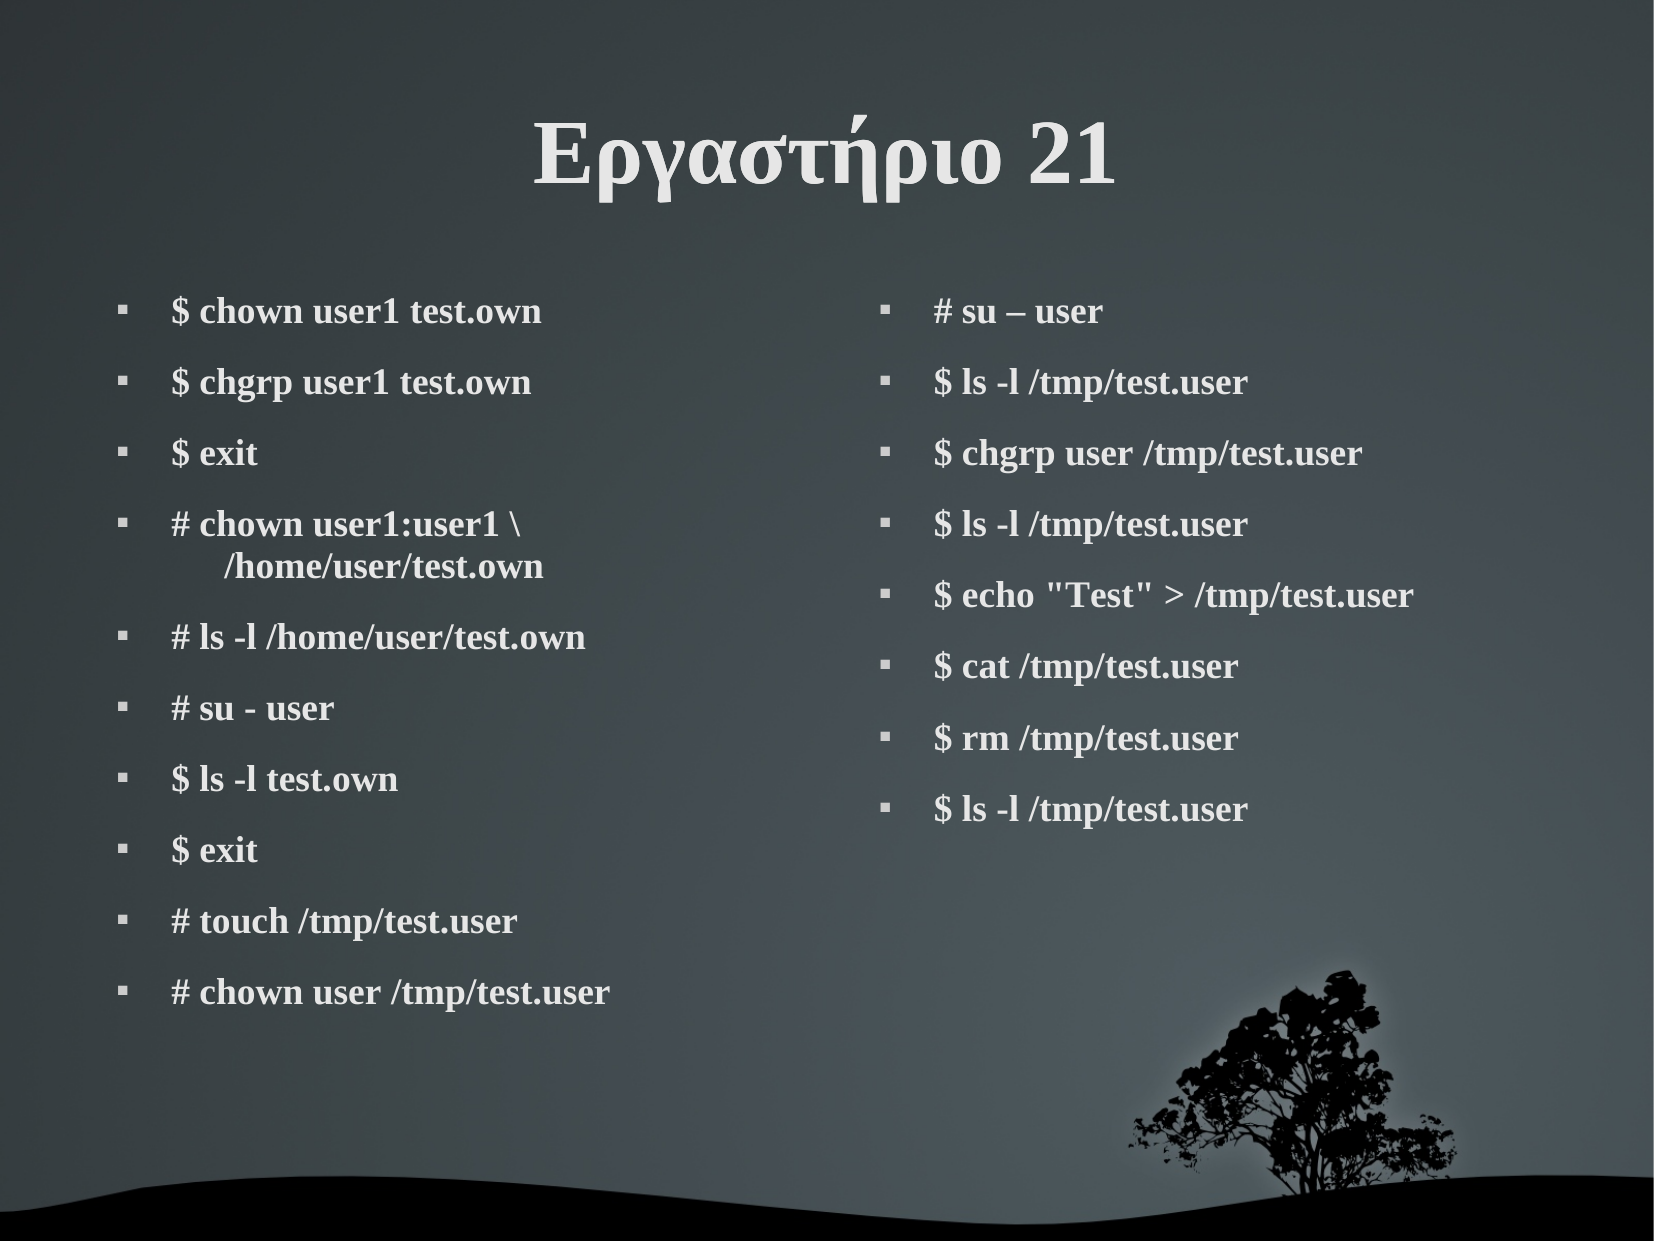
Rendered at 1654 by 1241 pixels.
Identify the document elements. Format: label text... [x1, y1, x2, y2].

list $ chown user1 test.own $ chgrp user1 test.own $ exit # chown user1:user1 \ /home/user/test.own # ls -l /home/user/test.own # su - user $ ls -l test.own $ exit # touch /tmp/test.user # chown user /tmp/test.user [82, 290, 809, 1109]
picture [0, 0, 1654, 1241]
title Εργαστήριο 21 [82, 49, 1572, 257]
list # su – user $ ls -l /tmp/test.user $ chgrp user /tmp/test.user $ ls -l /tmp/test.user $ echo "Test" > /tmp/test.user $ cat /tmp/test.user $ rm /tmp/test.user $ ls -l /tmp/test.user [845, 290, 1572, 1109]
